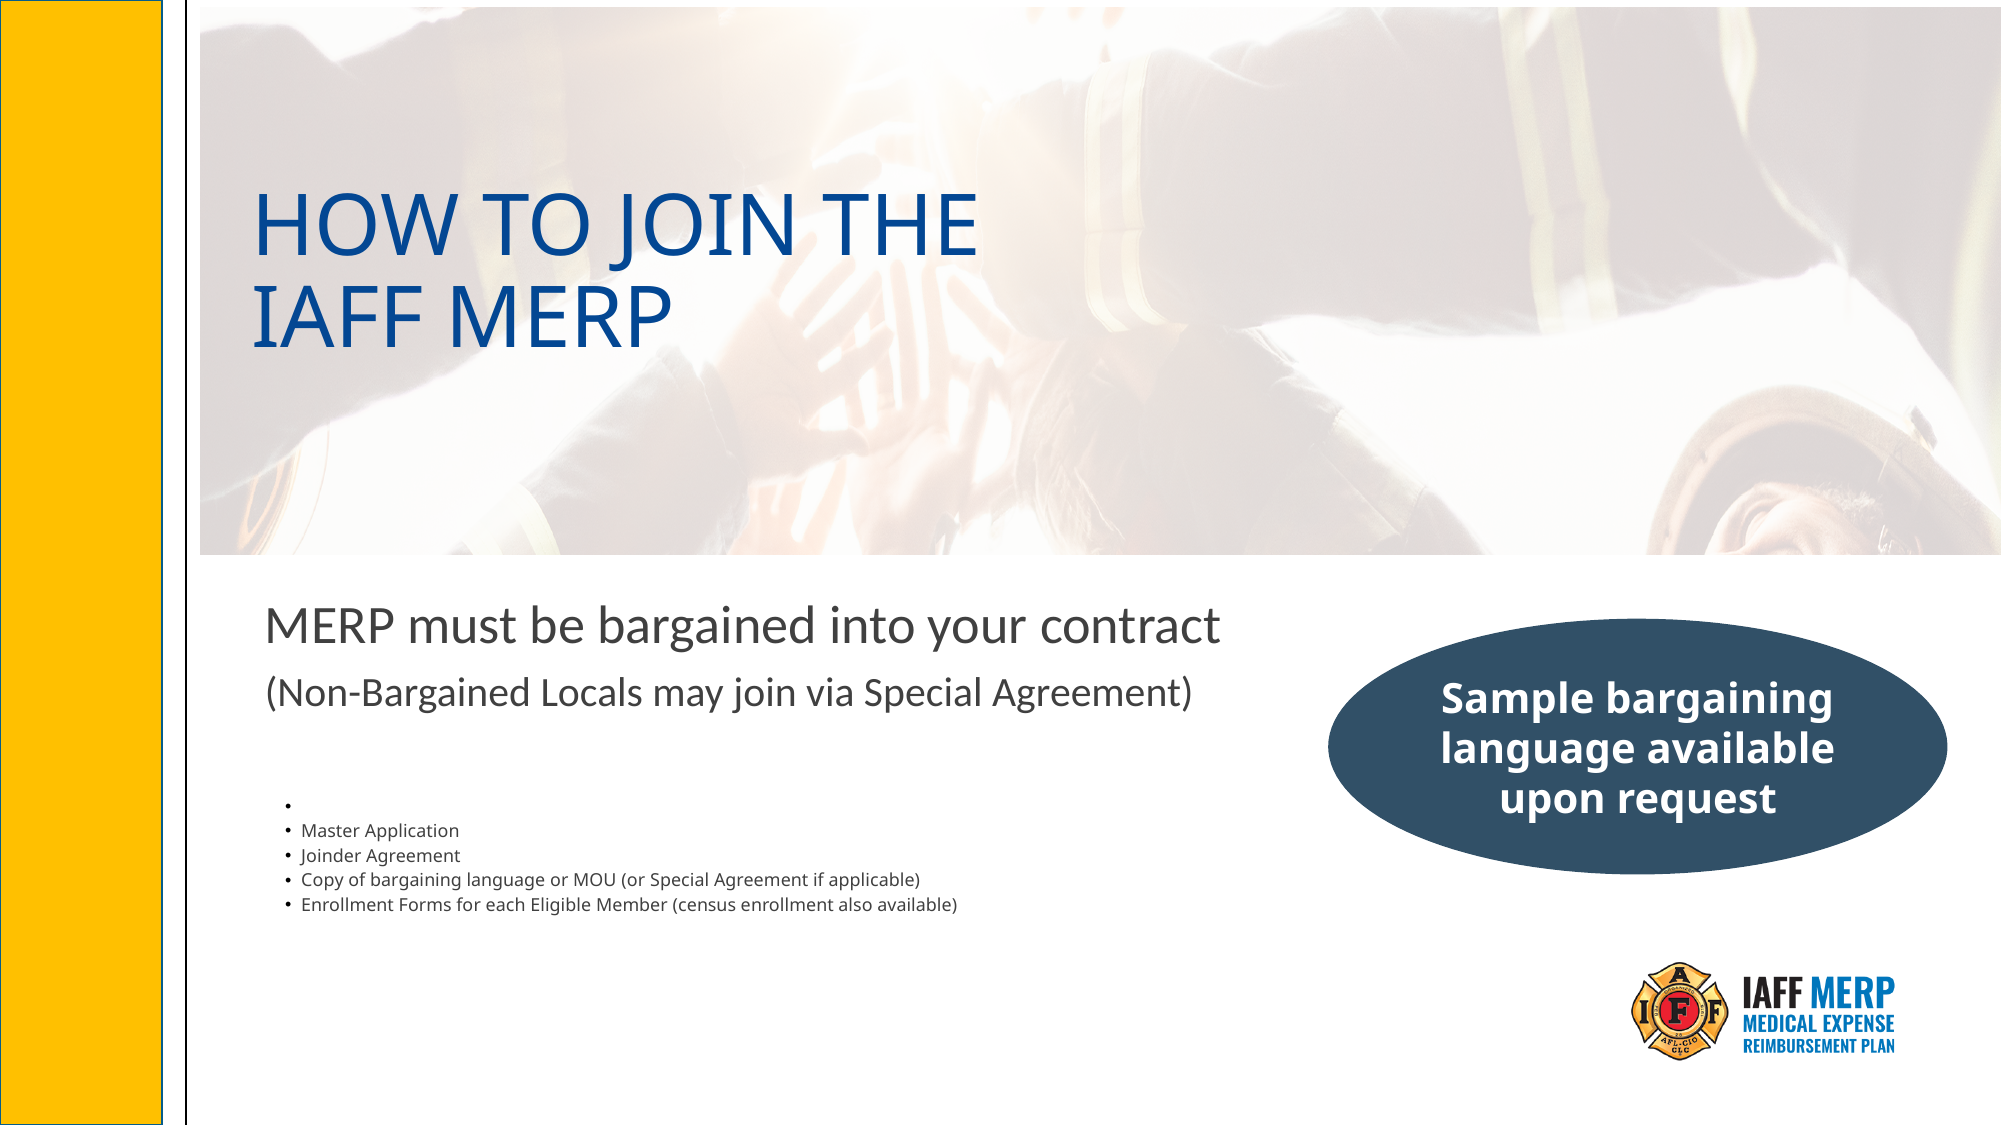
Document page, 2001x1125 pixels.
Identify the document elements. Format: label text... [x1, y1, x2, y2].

list Master Application Joinder Agreement Copy of bargaining language or MOU (or Special Agreement if applicable) Enrollment Forms for each Eligible Member (census enrollment also available) [270, 787, 1458, 923]
picture [200, 7, 2000, 555]
picture [1620, 950, 1906, 1070]
text_box MERP must be bargained into your contract (Non-Bargained Locals may join via Special Agreement) [249, 587, 1530, 723]
text_box Sample bargaining language available upon request [1329, 619, 1947, 874]
title How to join the IAFF MERP [251, 43, 1004, 505]
text_box [0, 0, 162, 1125]
